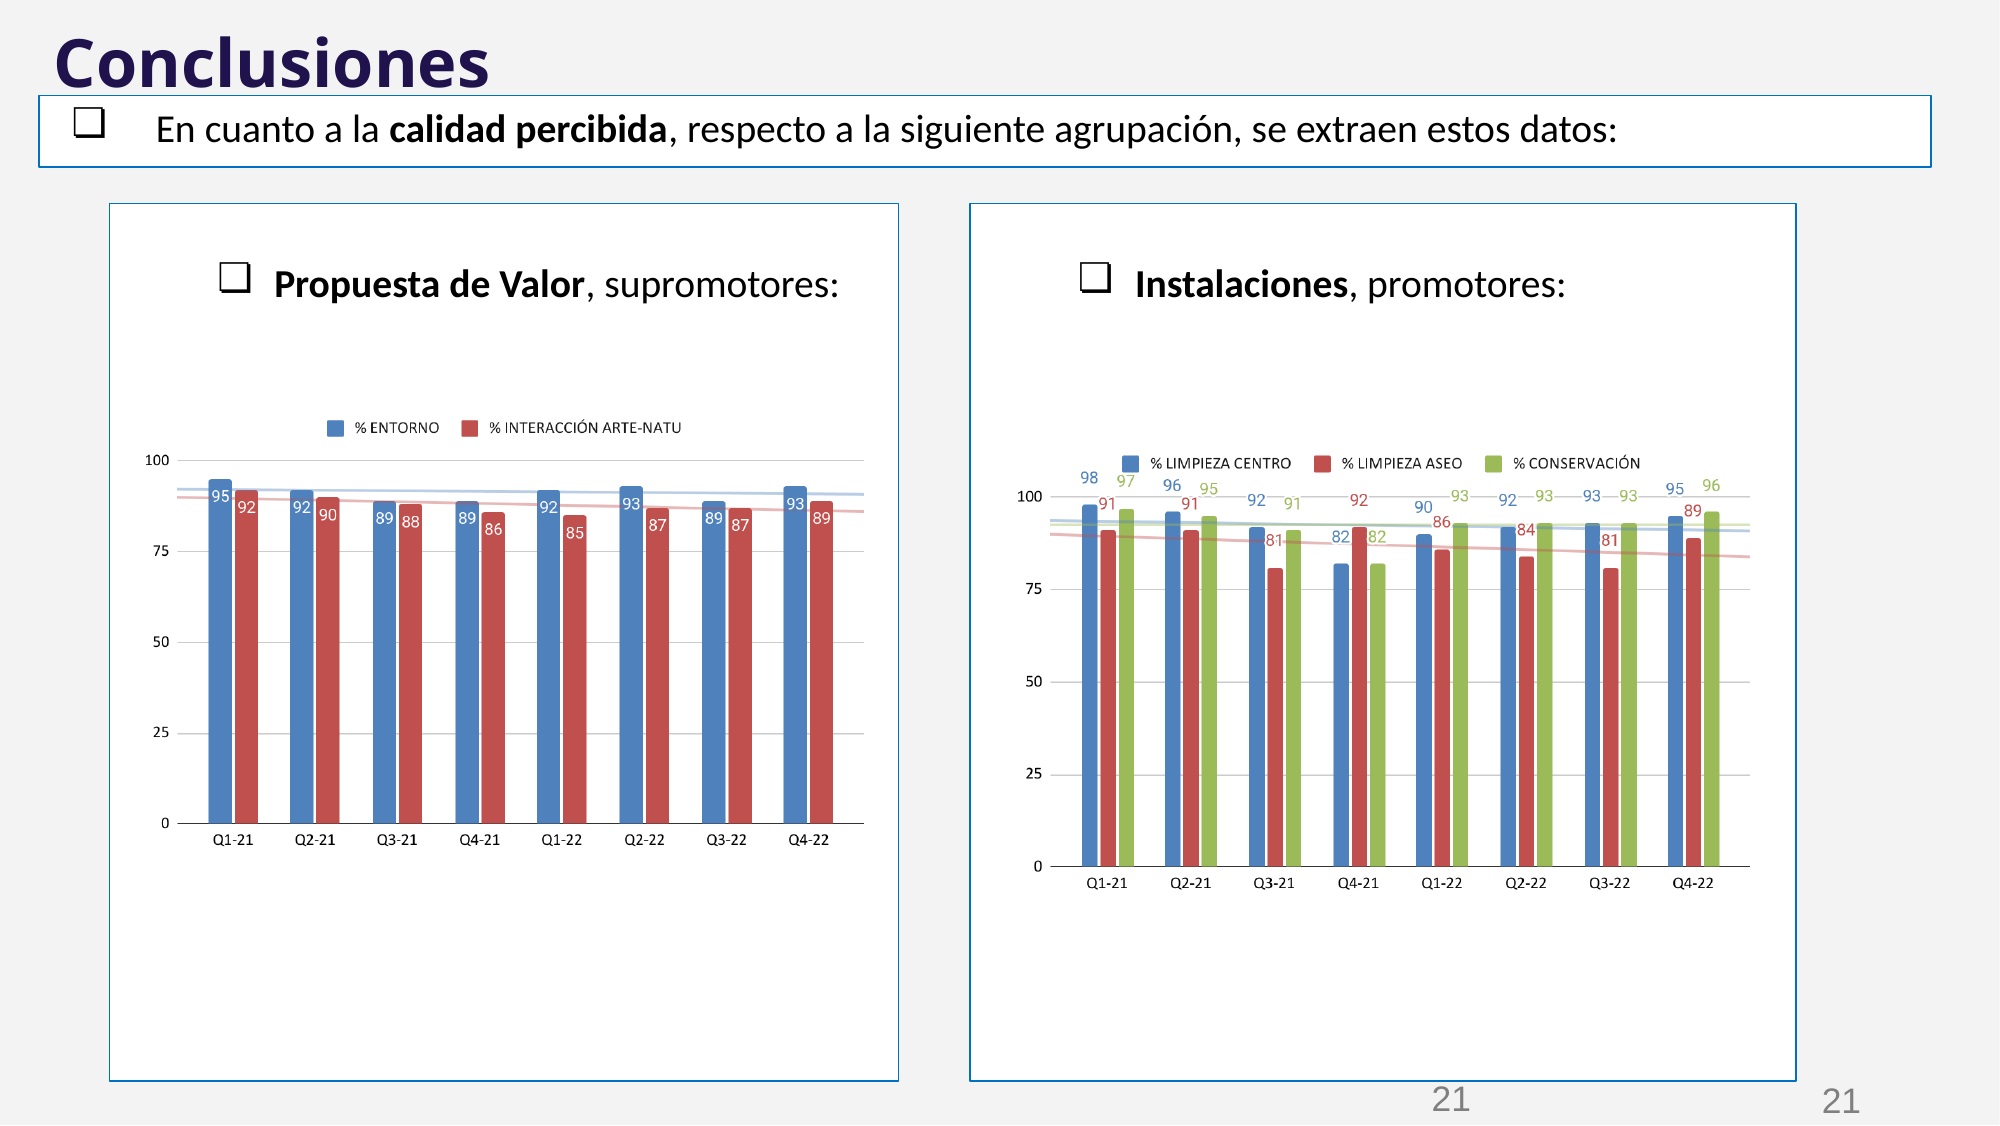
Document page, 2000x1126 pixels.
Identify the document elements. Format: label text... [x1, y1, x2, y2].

picture [120, 396, 888, 872]
text_box Instalaciones, promotores: [970, 203, 1796, 1082]
picture [992, 431, 1774, 916]
text_box Propuesta de Valor, supromotores: [109, 203, 899, 1082]
text_box En cuanto a la calidad percibida, respecto a la siguiente agrupación, se extraen estos datos: [38, 95, 1931, 168]
text_box <number> [1413, 1067, 1881, 1126]
text_box Conclusiones [53, 0, 1946, 124]
